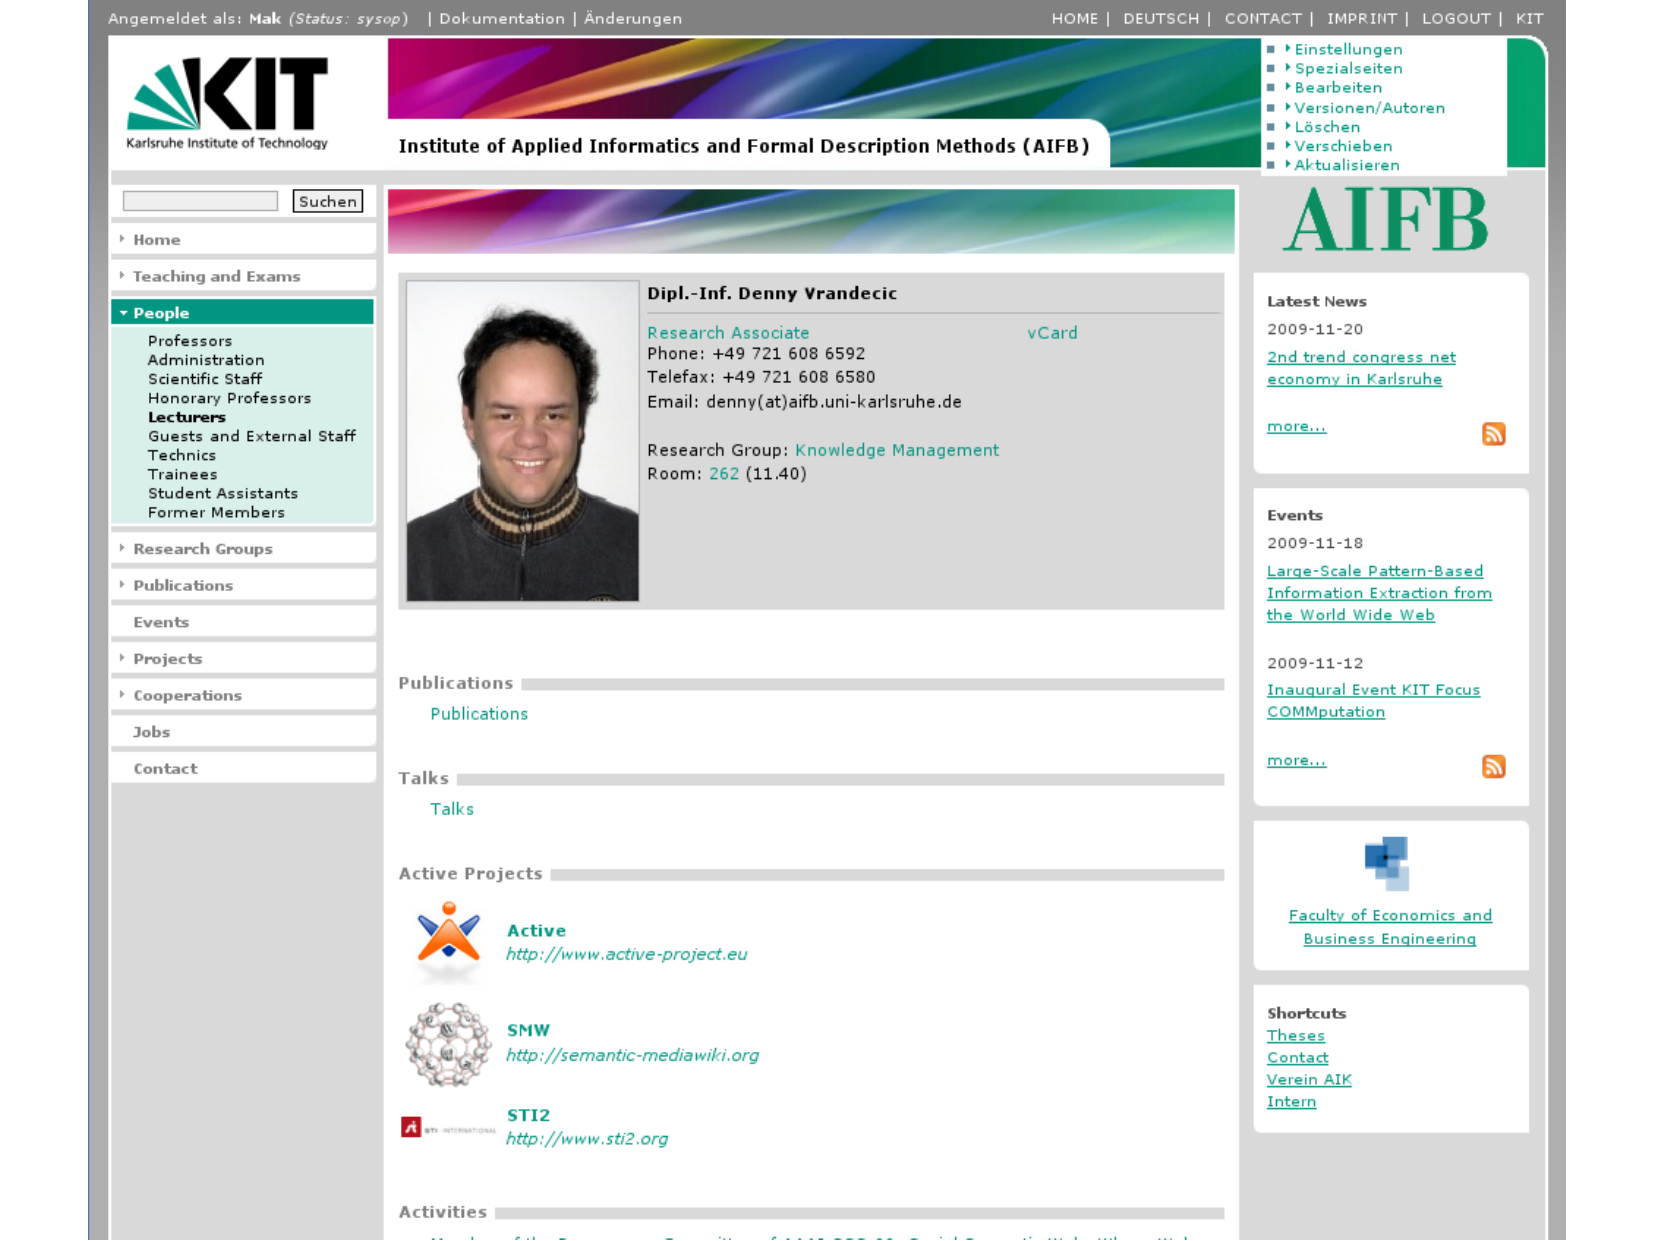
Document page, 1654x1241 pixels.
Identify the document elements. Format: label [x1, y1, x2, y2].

picture [88, 0, 1566, 1240]
